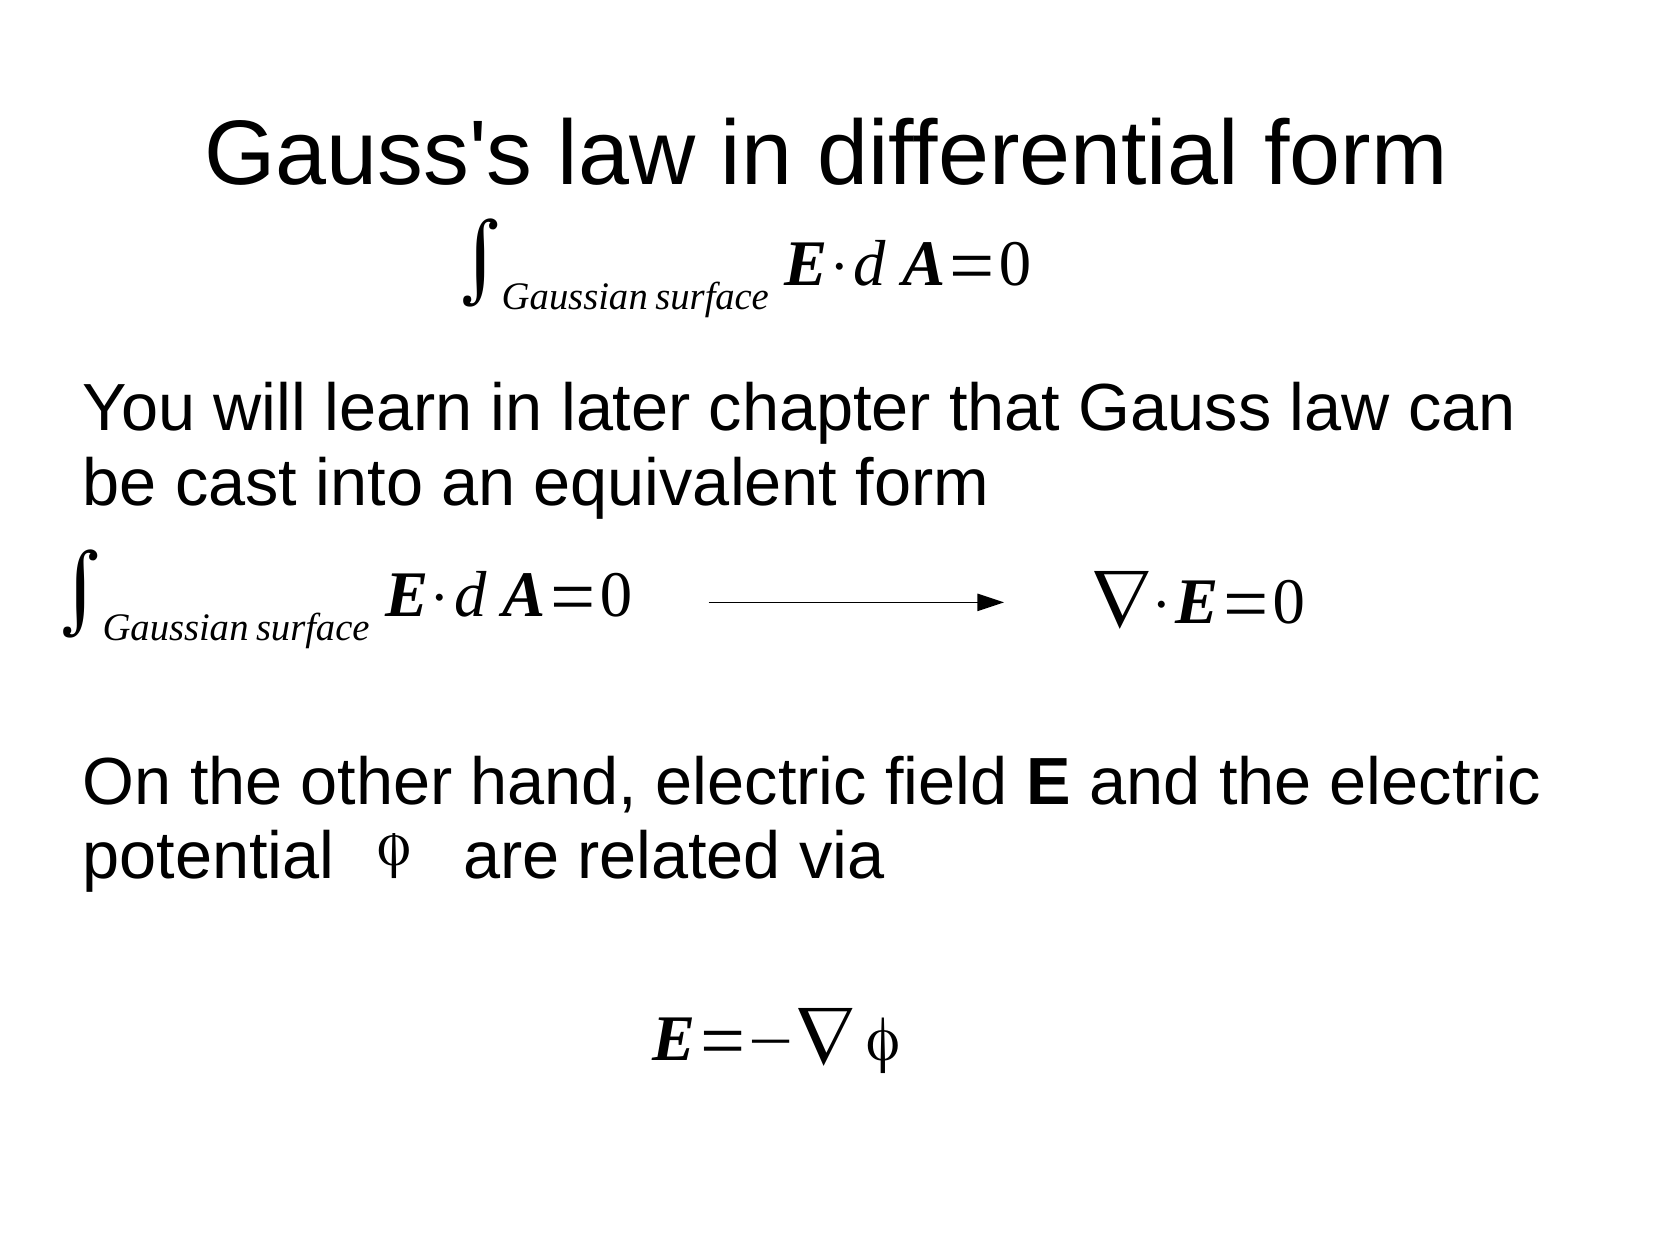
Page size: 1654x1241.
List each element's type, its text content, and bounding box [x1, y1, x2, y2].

chart [361, 833, 435, 883]
chart [632, 1003, 922, 1079]
title Gauss's law in differential form [82, 49, 1571, 257]
chart [37, 543, 650, 651]
chart [1074, 566, 1323, 640]
chart [437, 212, 1049, 320]
subtitle You will learn in later chapter that Gauss law can be cast into an equivalent form On the other hand, electric field E and the electric potential are related via [82, 266, 1571, 1146]
